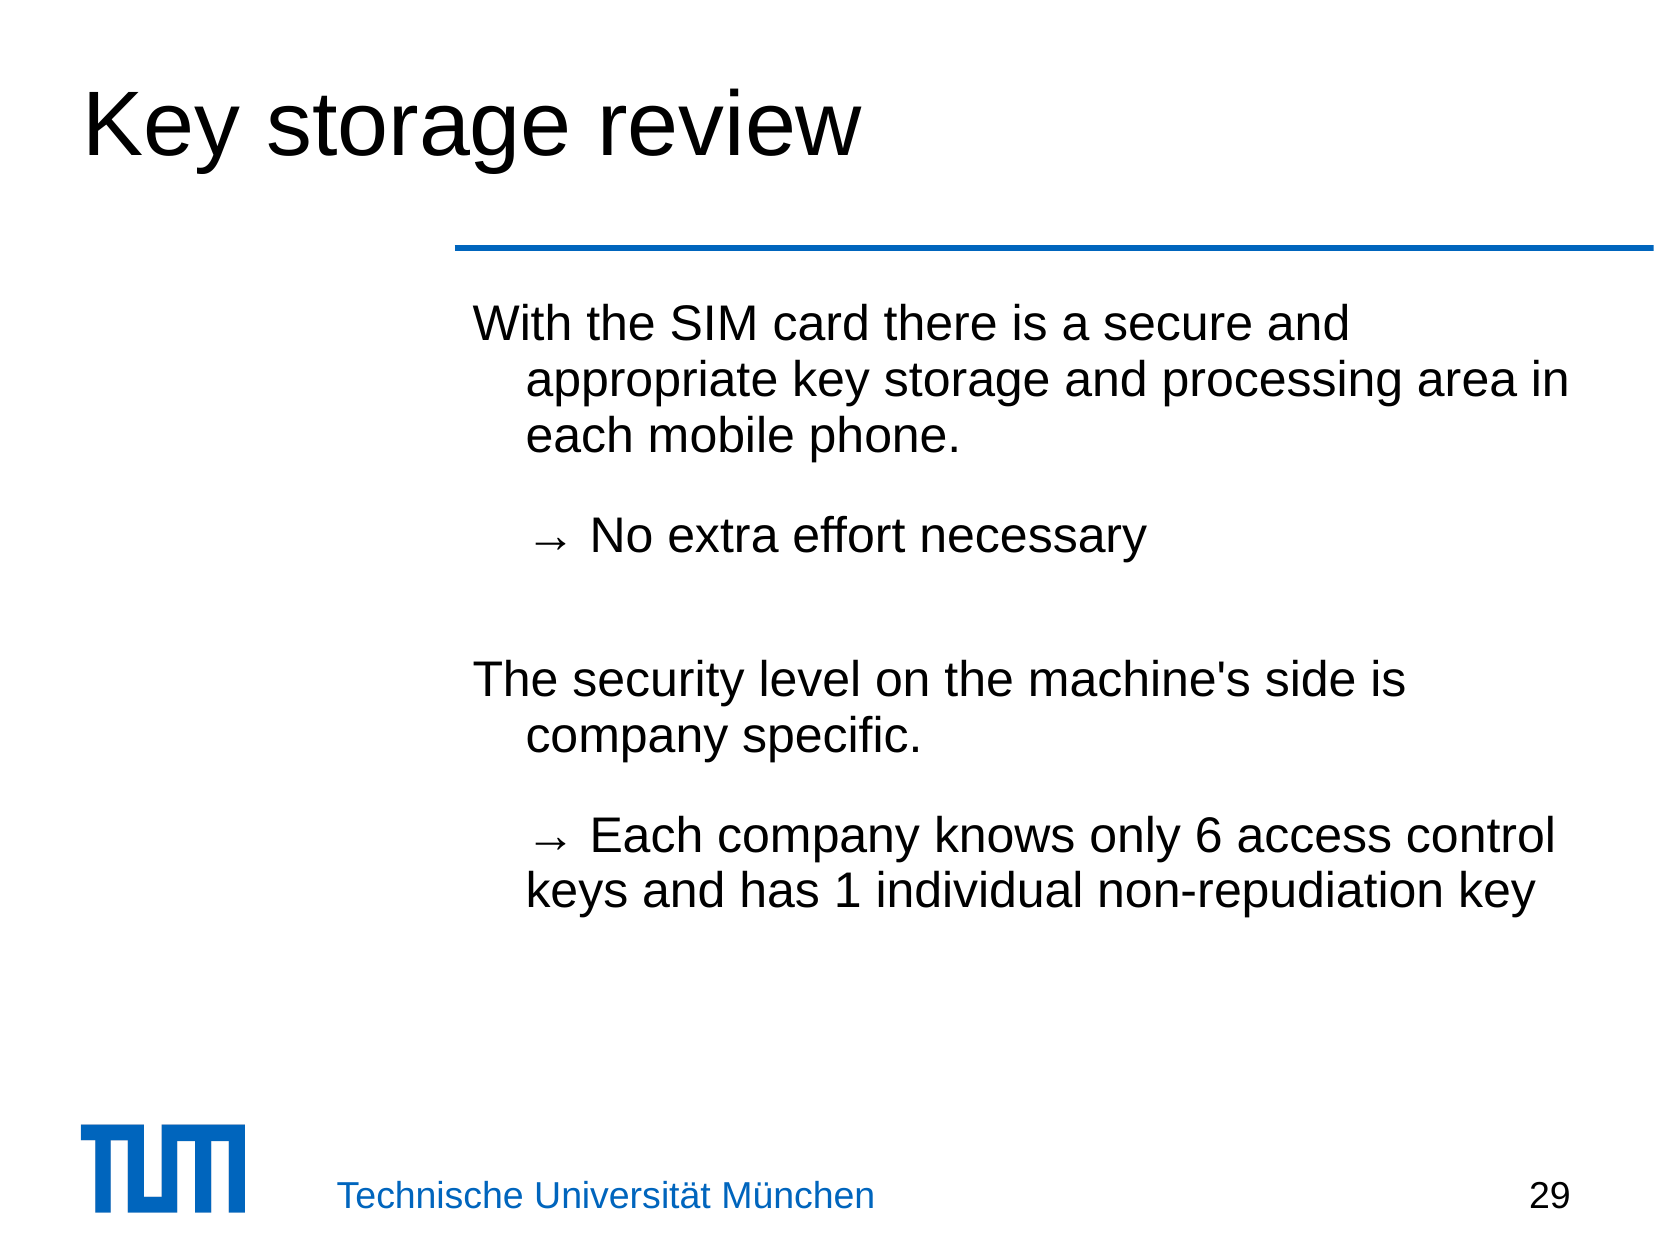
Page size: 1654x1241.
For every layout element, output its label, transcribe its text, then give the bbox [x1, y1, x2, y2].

list With the SIM card there is a secure and appropriate key storage and processing area in each mobile phone. → No extra effort necessary The security level on the machine's side is company specific. → Each company knows only 6 access control keys and has 1 individual non-repudiation key [454, 295, 1571, 1114]
title Key storage review [82, 19, 1571, 228]
picture [80, 1124, 245, 1213]
